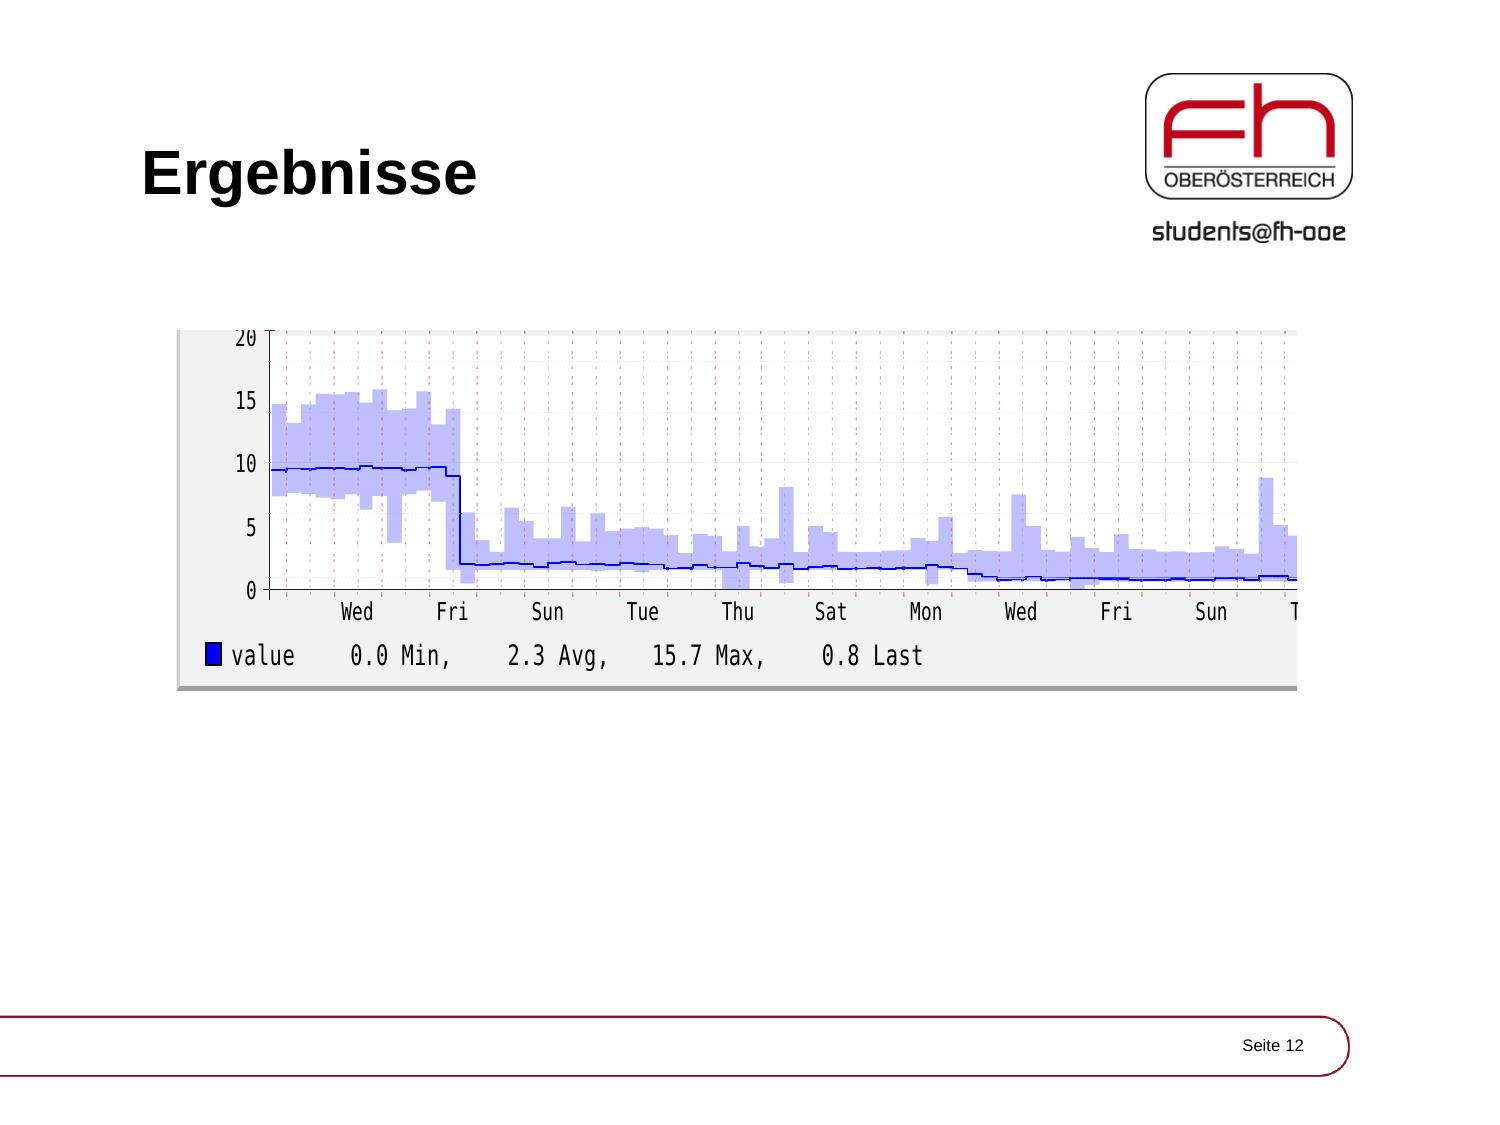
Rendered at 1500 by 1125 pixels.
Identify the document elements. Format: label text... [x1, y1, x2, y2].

text_box Seite <number> [991, 1027, 1304, 1063]
picture [1145, 73, 1353, 243]
picture [175, 329, 1298, 693]
title Ergebnisse [141, 66, 1108, 208]
picture [0, 1012, 1353, 1080]
